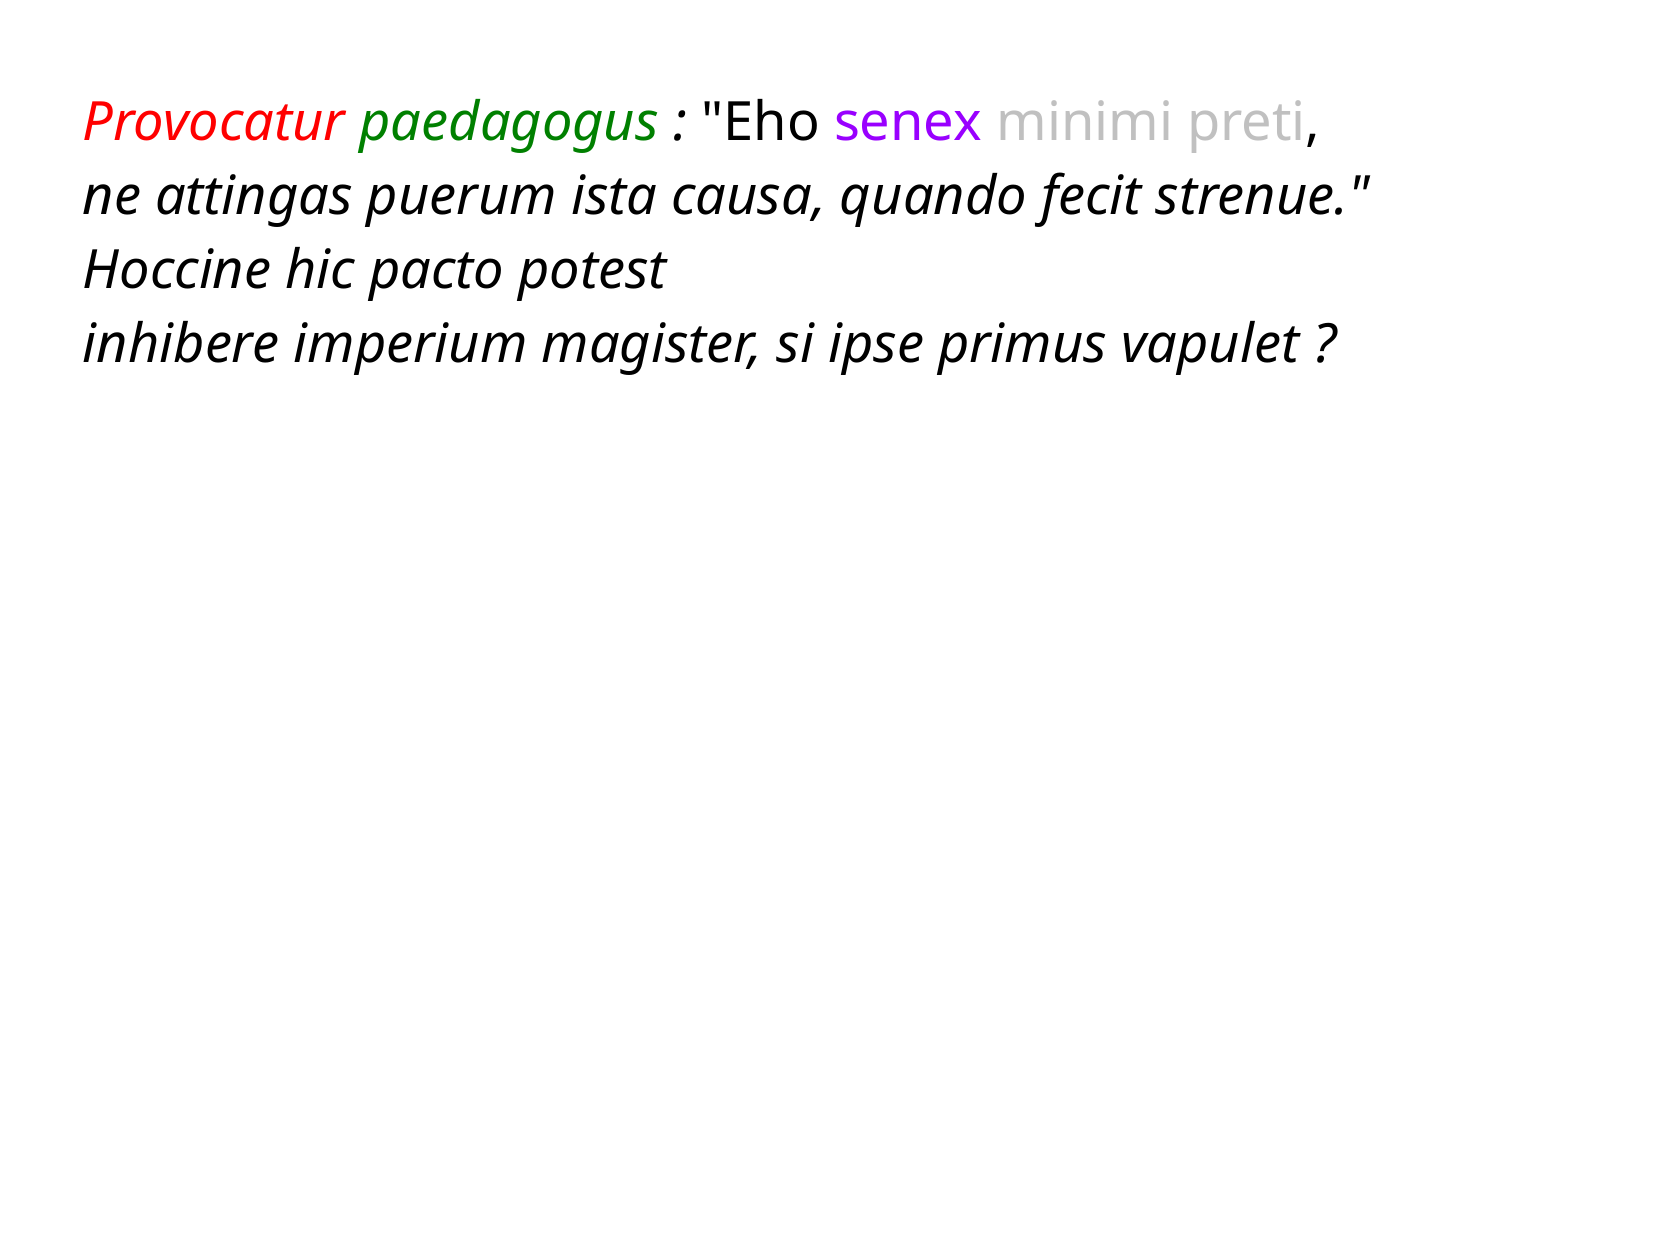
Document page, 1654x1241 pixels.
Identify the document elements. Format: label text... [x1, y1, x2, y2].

list Provocatur paedagogus : "Eho senex minimi preti, ne attingas puerum ista causa, quando fecit strenue." Hoccine hic pacto potest inhibere imperium magister, si ipse primus vapulet ? [82, 82, 1571, 1109]
